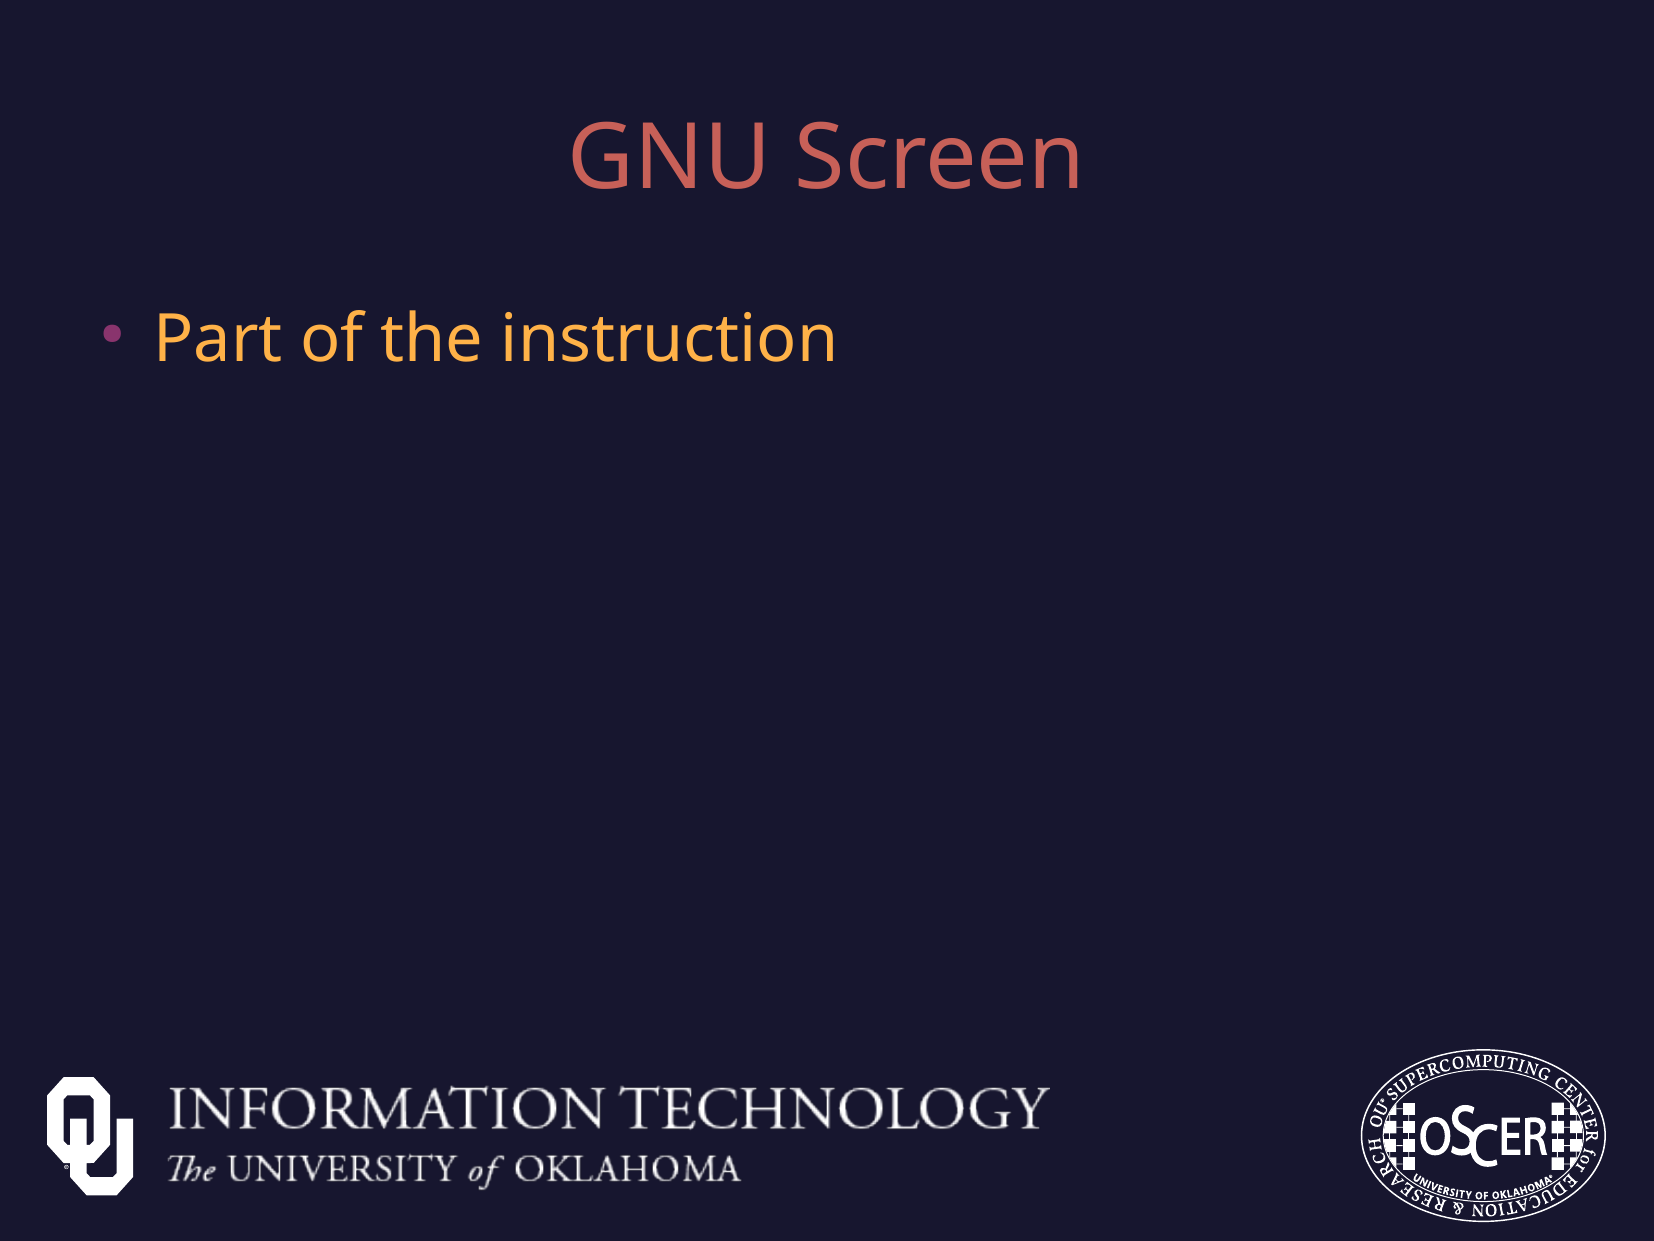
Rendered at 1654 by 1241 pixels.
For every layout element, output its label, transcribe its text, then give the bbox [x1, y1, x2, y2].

picture [159, 1075, 1050, 1195]
title GNU Screen [82, 49, 1571, 257]
list Part of the instruction [82, 290, 1571, 1010]
